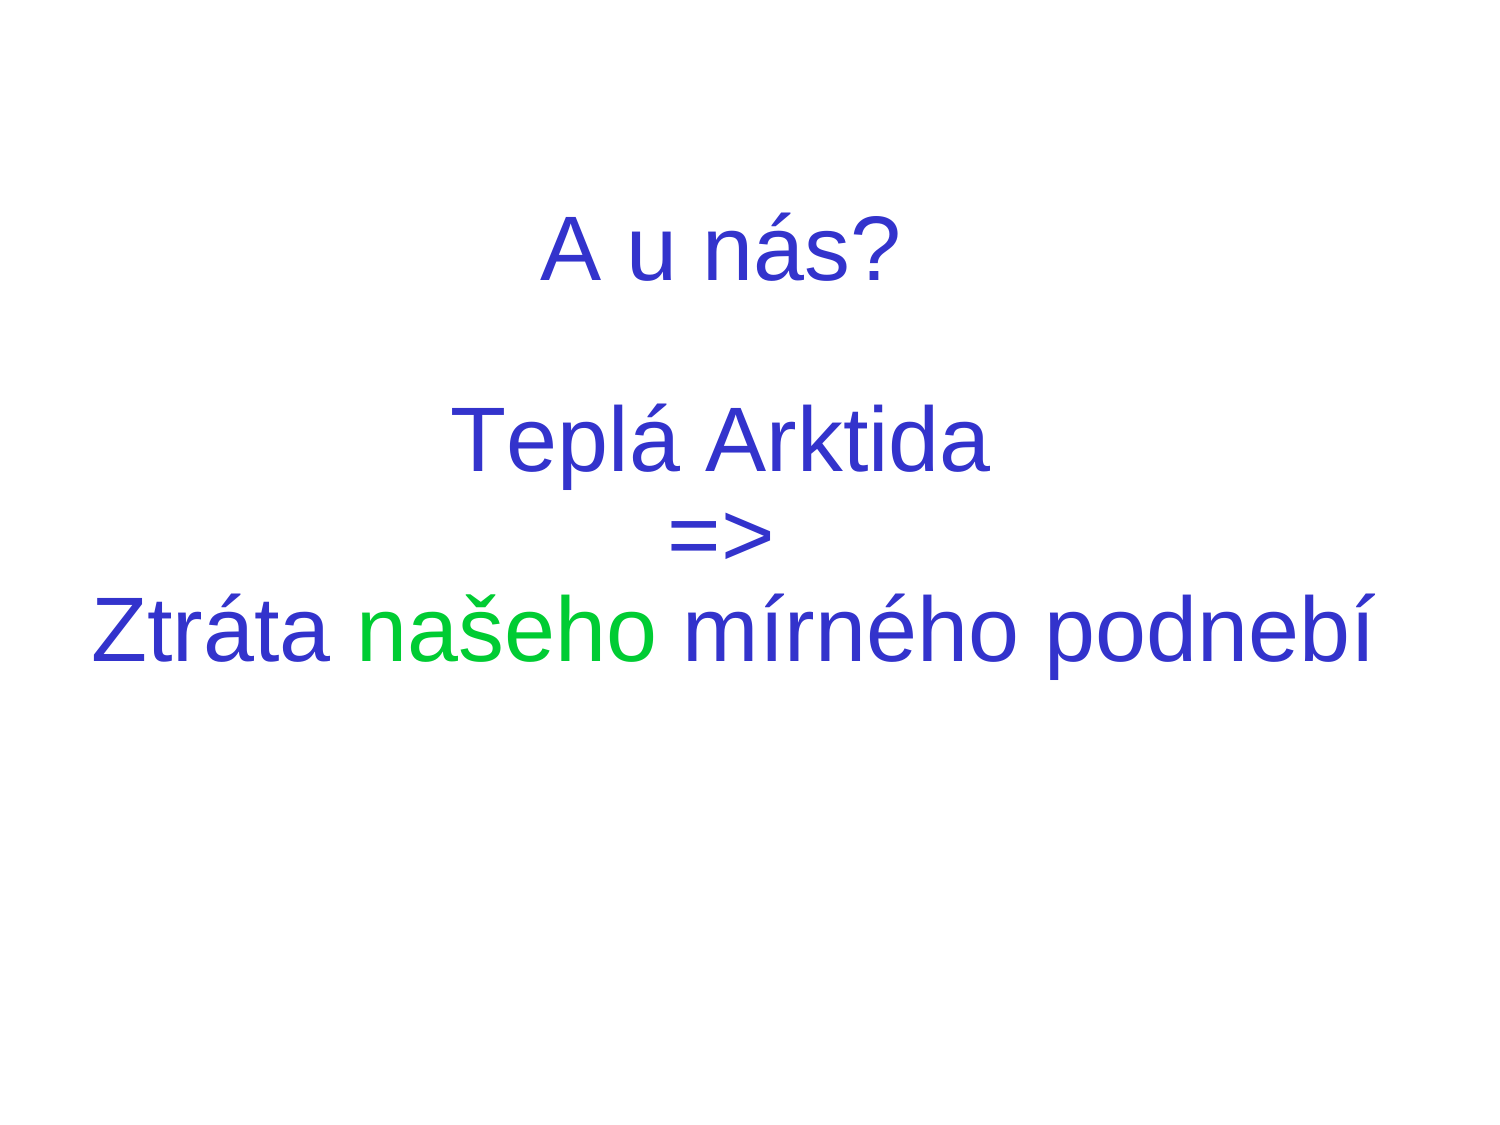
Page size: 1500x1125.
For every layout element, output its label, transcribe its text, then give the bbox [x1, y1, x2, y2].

title A u nás? Teplá Arktida => Ztráta našeho mírného podnebí [59, 200, 1409, 685]
